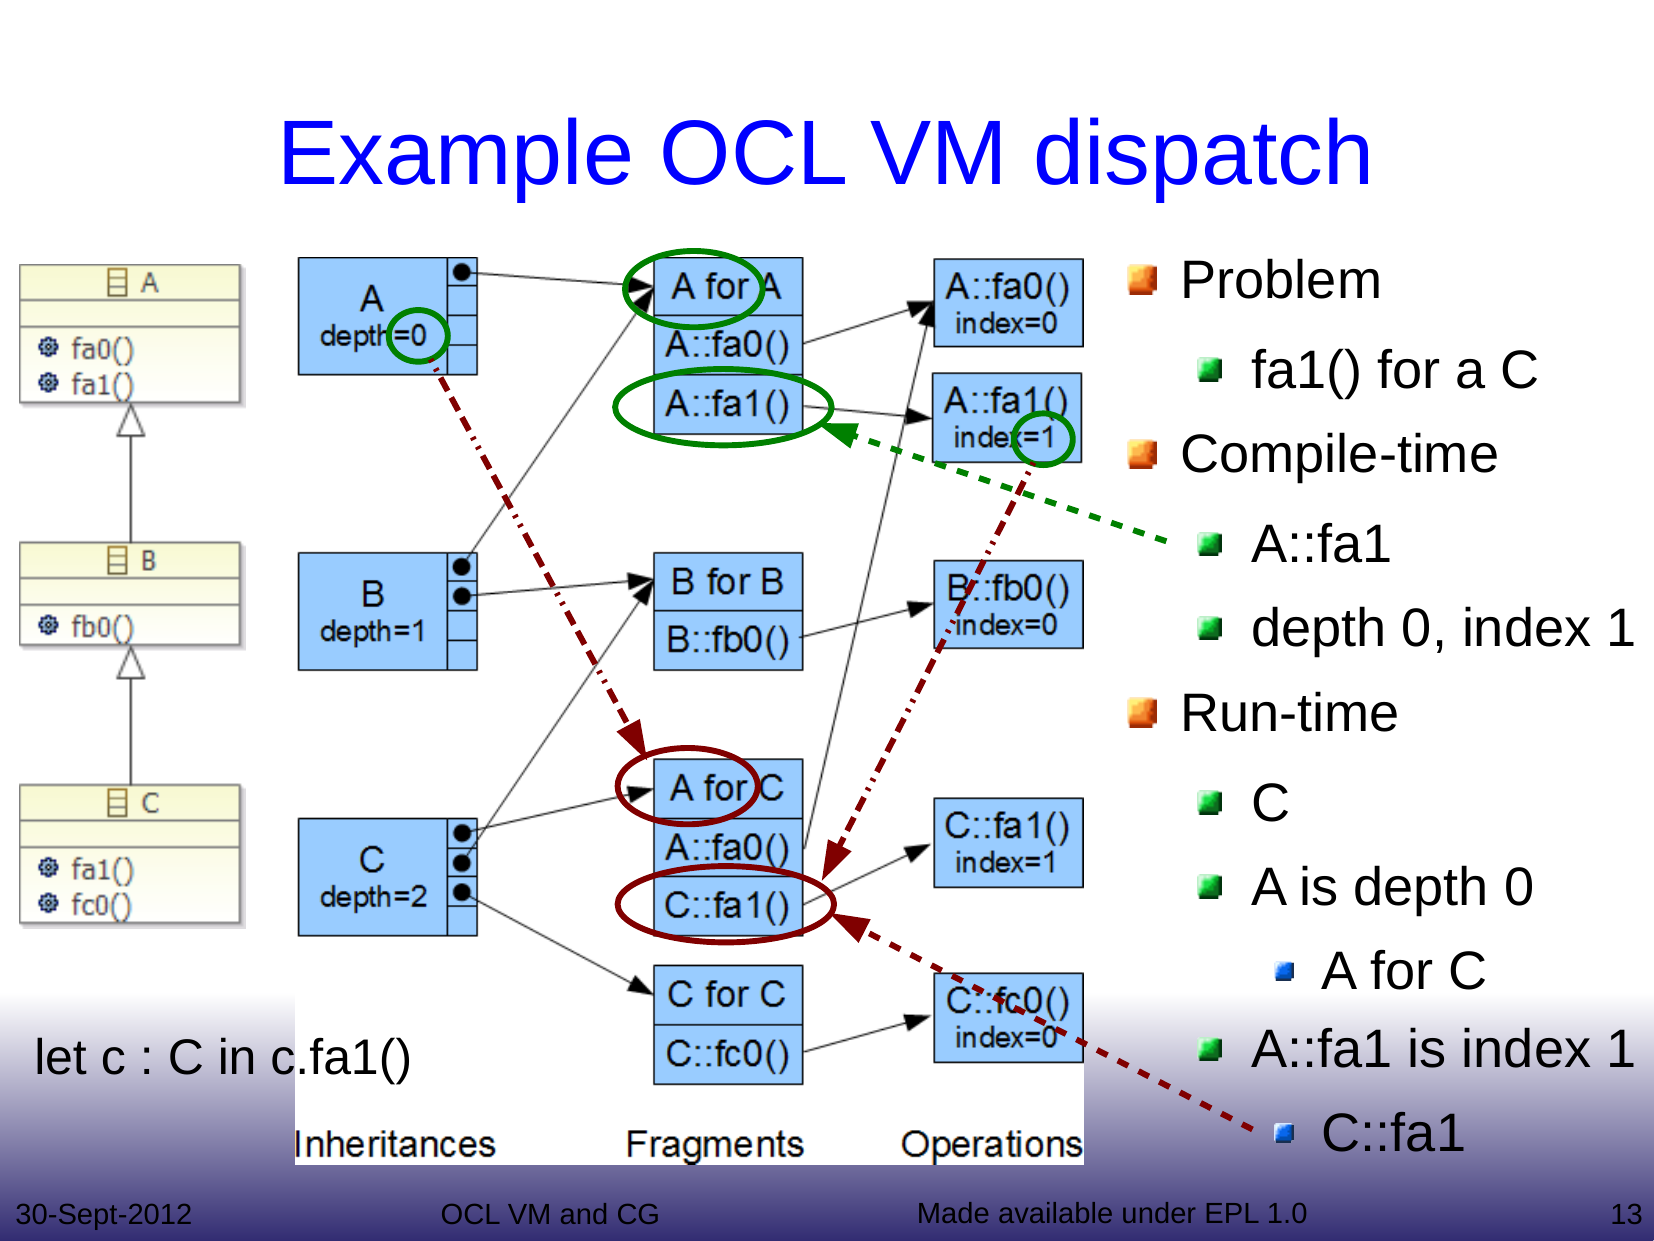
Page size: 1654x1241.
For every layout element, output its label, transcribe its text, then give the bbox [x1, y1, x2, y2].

picture [19, 264, 246, 929]
picture [295, 257, 1084, 1165]
text_box let c : C in c.fa1() [19, 1021, 446, 1093]
list Problem fa1() for a C Compile-time A::fa1 depth 0, index 1 Run-time C A is depth 0 A for C A::fa1 is index 1 C::fa1 [1109, 249, 1640, 1164]
picture [629, 257, 759, 324]
title Example OCL VM dispatch [82, 49, 1571, 257]
